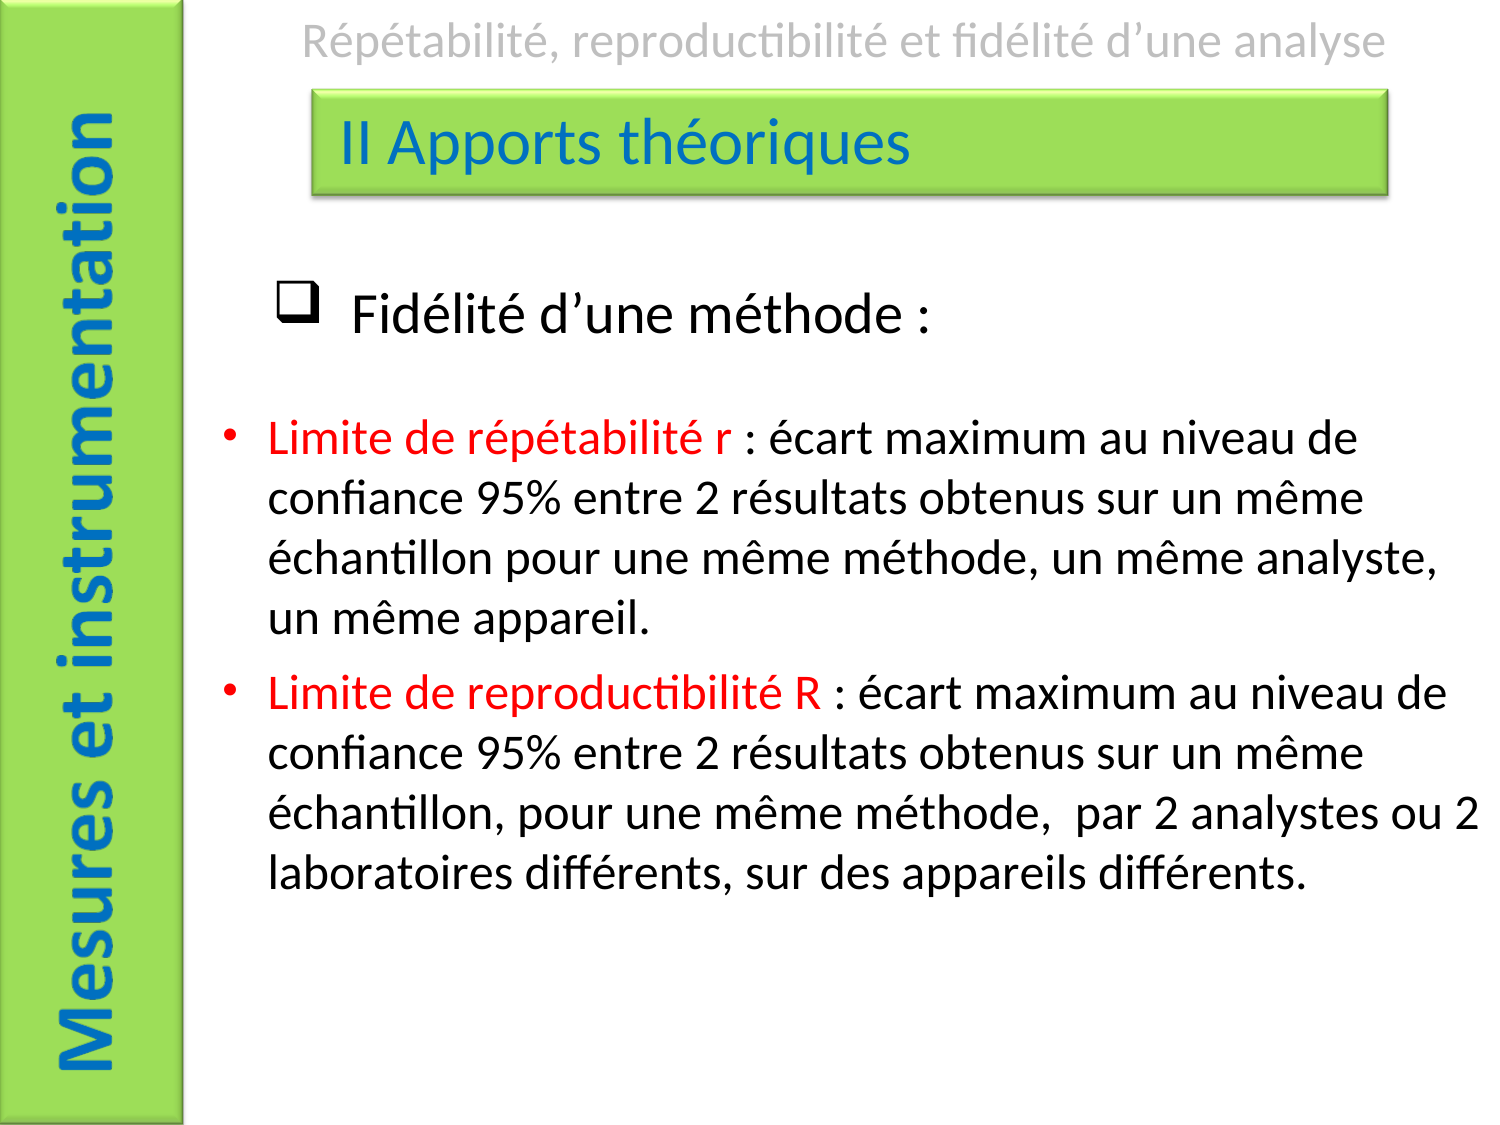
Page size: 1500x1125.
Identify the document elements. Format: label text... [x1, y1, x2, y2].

text_box Limite de répétabilité r : écart maximum au niveau de confiance 95% entre 2 résultats obtenus sur un même échantillon pour une même méthode, un même analyste, un même appareil. Limite de reproductibilité R : écart maximum au niveau de confiance 95% entre 2 résultats obtenus sur un même échantillon, pour une même méthode, par 2 analystes ou 2 laboratoires différents, sur des appareils différents. [206, 397, 1500, 1083]
text_box Répétabilité, reproductibilité et fidélité d’une analyse [206, 0, 1483, 76]
text_box II Apports théoriques [324, 90, 1388, 186]
picture [303, 84, 1397, 209]
picture [0, 0, 192, 1125]
text_box Fidélité d’une méthode : [183, 267, 1500, 339]
